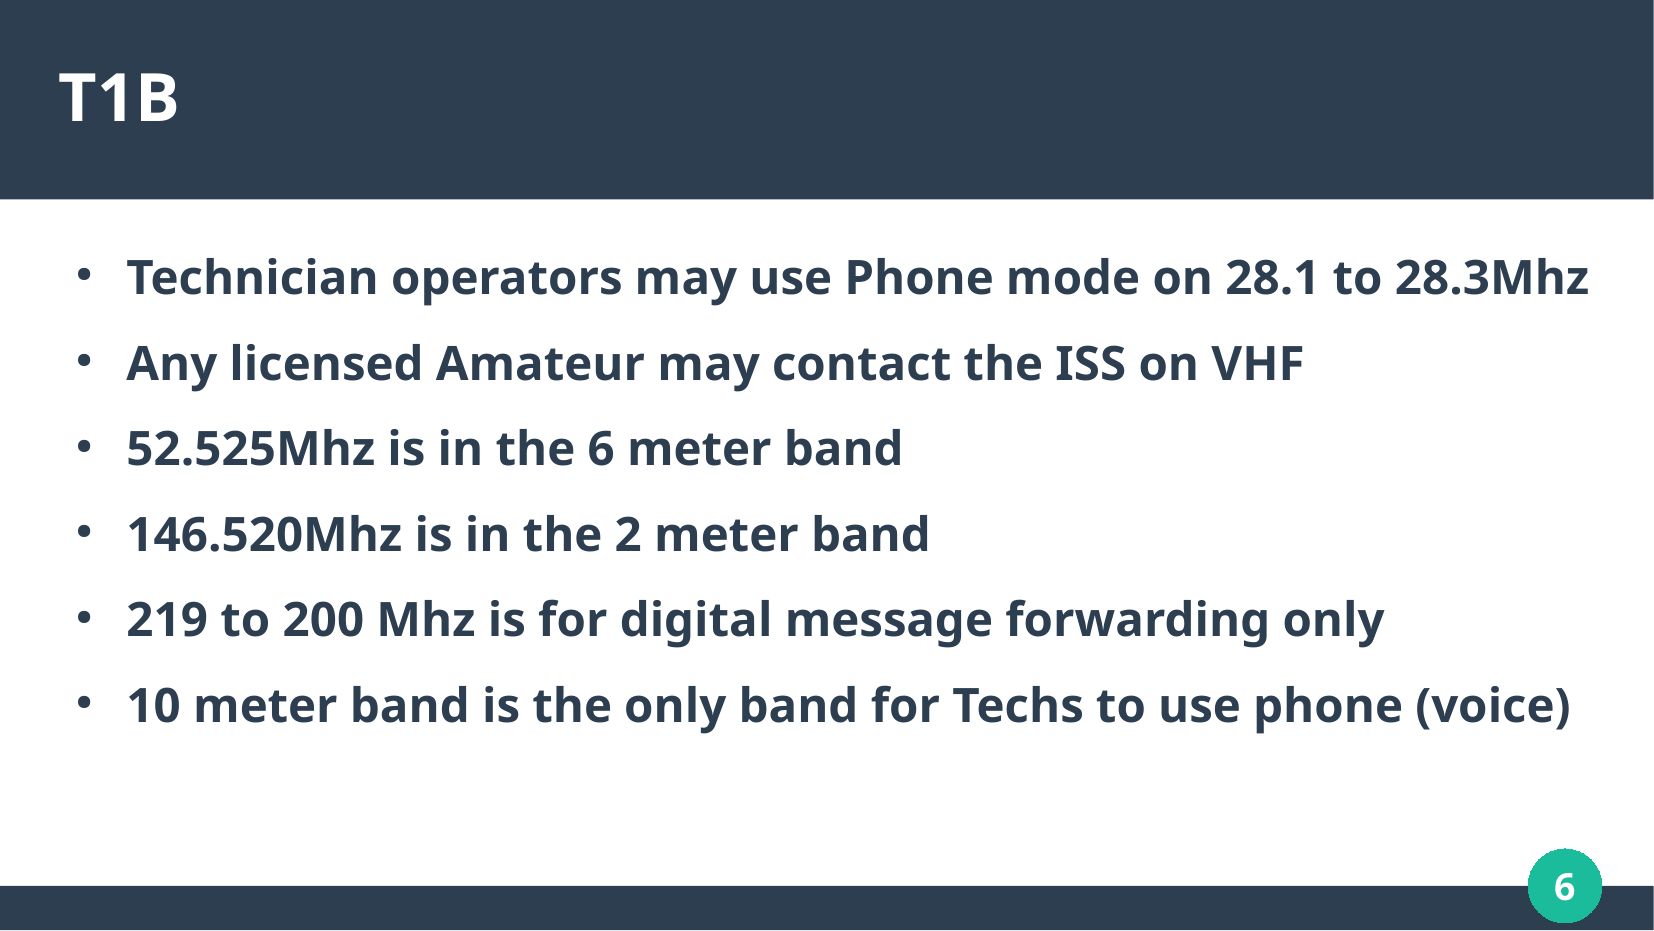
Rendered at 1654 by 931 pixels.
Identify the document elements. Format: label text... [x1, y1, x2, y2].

title T1B [59, 37, 1595, 155]
list Technician operators may use Phone mode on 28.1 to 28.3Mhz Any licensed Amateur may contact the ISS on VHF 52.525Mhz is in the 6 meter band 146.520Mhz is in the 2 meter band 219 to 200 Mhz is for digital message forwarding only 10 meter band is the only band for Techs to use phone (voice) [59, 243, 1595, 864]
